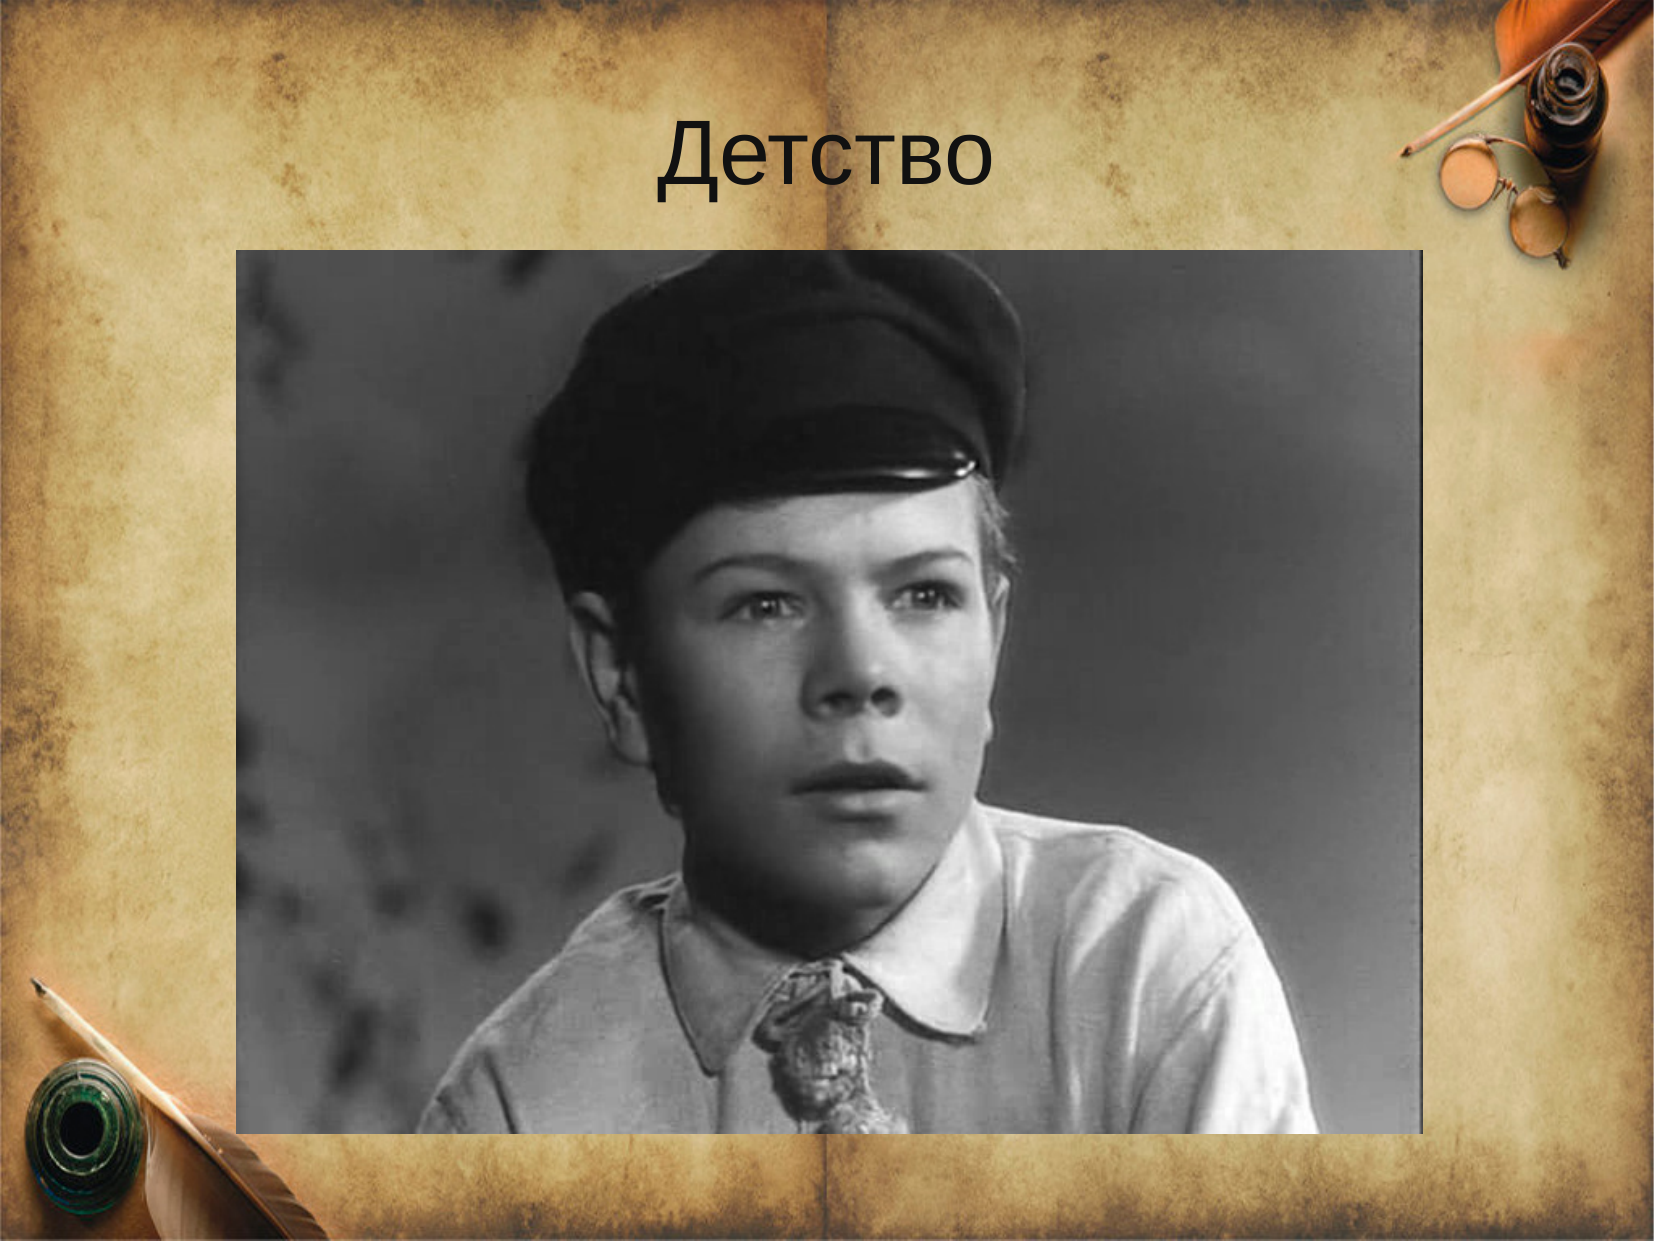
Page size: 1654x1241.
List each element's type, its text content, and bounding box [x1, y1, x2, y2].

title Детство [82, 49, 1571, 257]
picture [0, 0, 1654, 1241]
